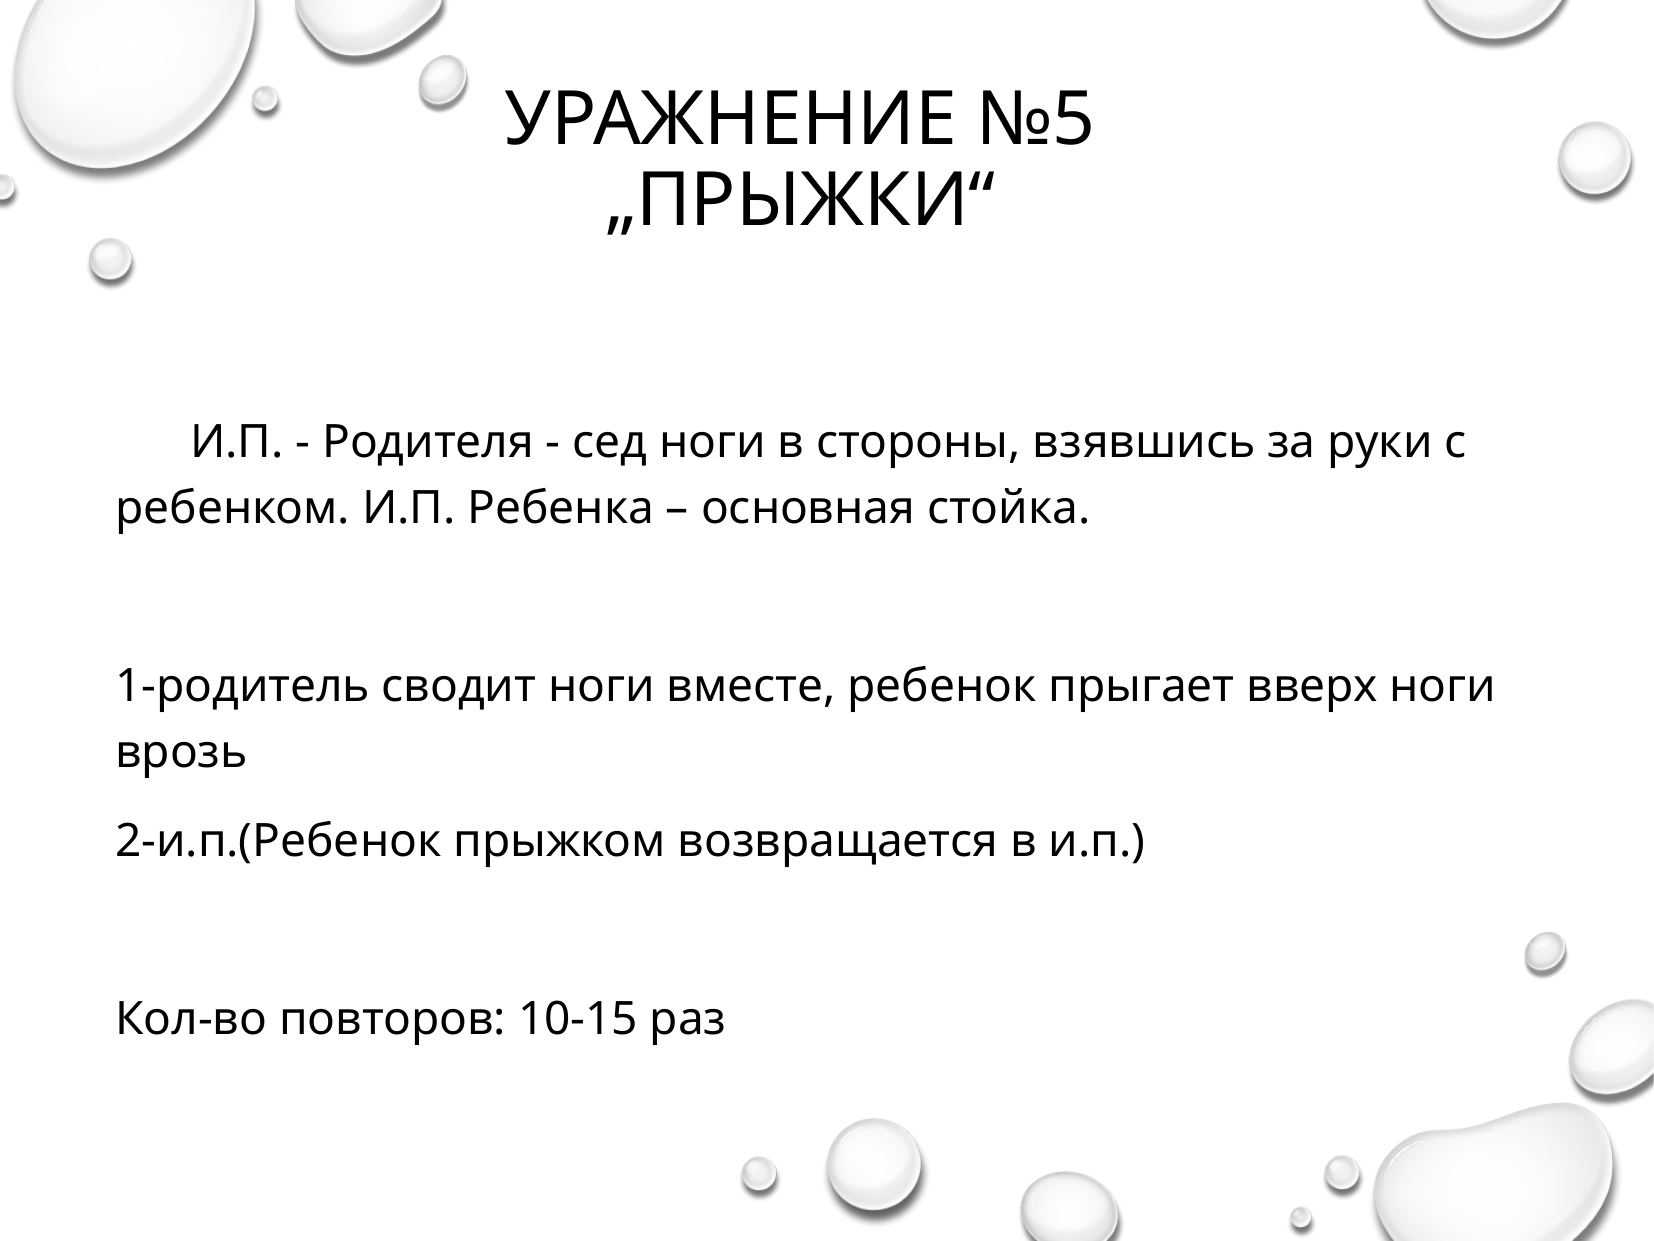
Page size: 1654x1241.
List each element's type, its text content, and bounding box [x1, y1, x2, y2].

subtitle И.П. - Родителя - сед ноги в стороны, взявшись за руки с ребенком. И.П. Ребенка – основная стойка. 1-родитель сводит ноги вместе, ребенок прыгает вверх ноги врозь 2-и.п.(Ребенок прыжком возвращается в и.п.) Кол-во повторов: 10-15 раз [94, 324, 1534, 1120]
title Уражнение №5 „Прыжки“ [94, 64, 1507, 258]
